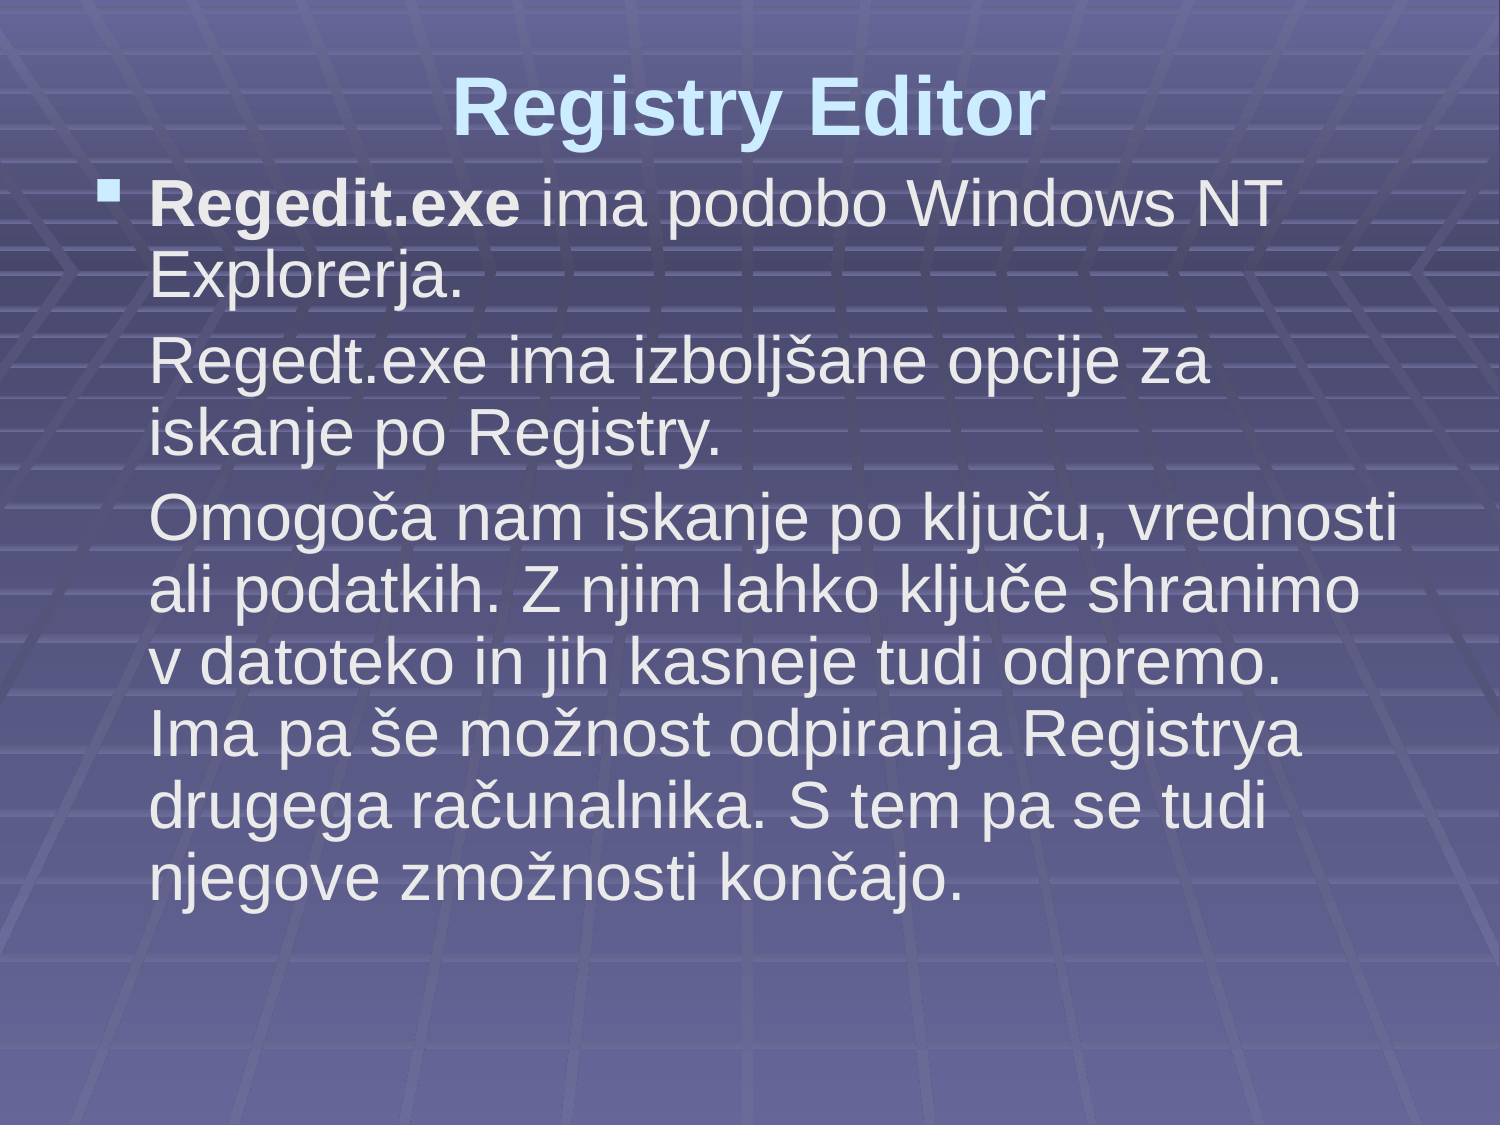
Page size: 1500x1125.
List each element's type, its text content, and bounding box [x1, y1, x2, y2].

title Registry Editor [74, 44, 1425, 233]
list Regedit.exe ima podobo Windows NT Explorerja. Regedt.exe ima izboljšane opcije za iskanje po Registry. Omogoča nam iskanje po ključu, vrednosti ali podatkih. Z njim lahko ključe shranimo v datoteko in jih kasneje tudi odpremo. Ima pa še možnost odpiranja Registrya drugega računalnika. S tem pa se tudi njegove zmožnosti končajo. [76, 160, 1427, 1125]
